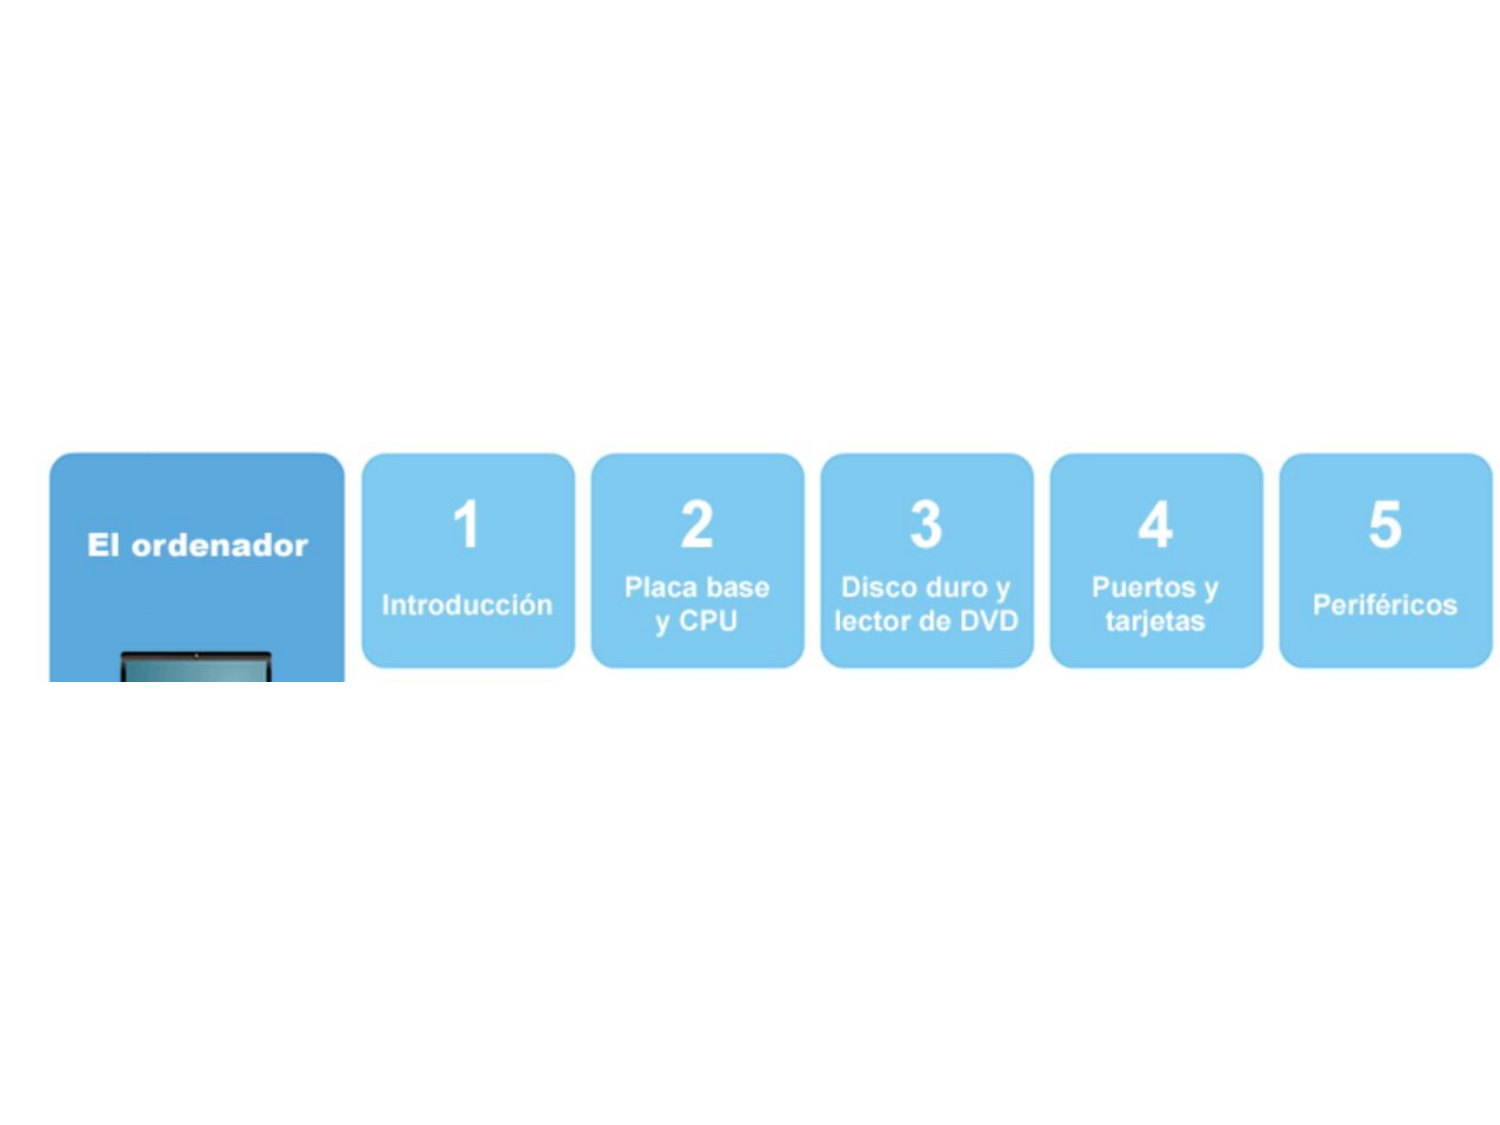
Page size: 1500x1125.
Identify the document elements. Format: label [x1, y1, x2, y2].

picture [0, 442, 1500, 682]
